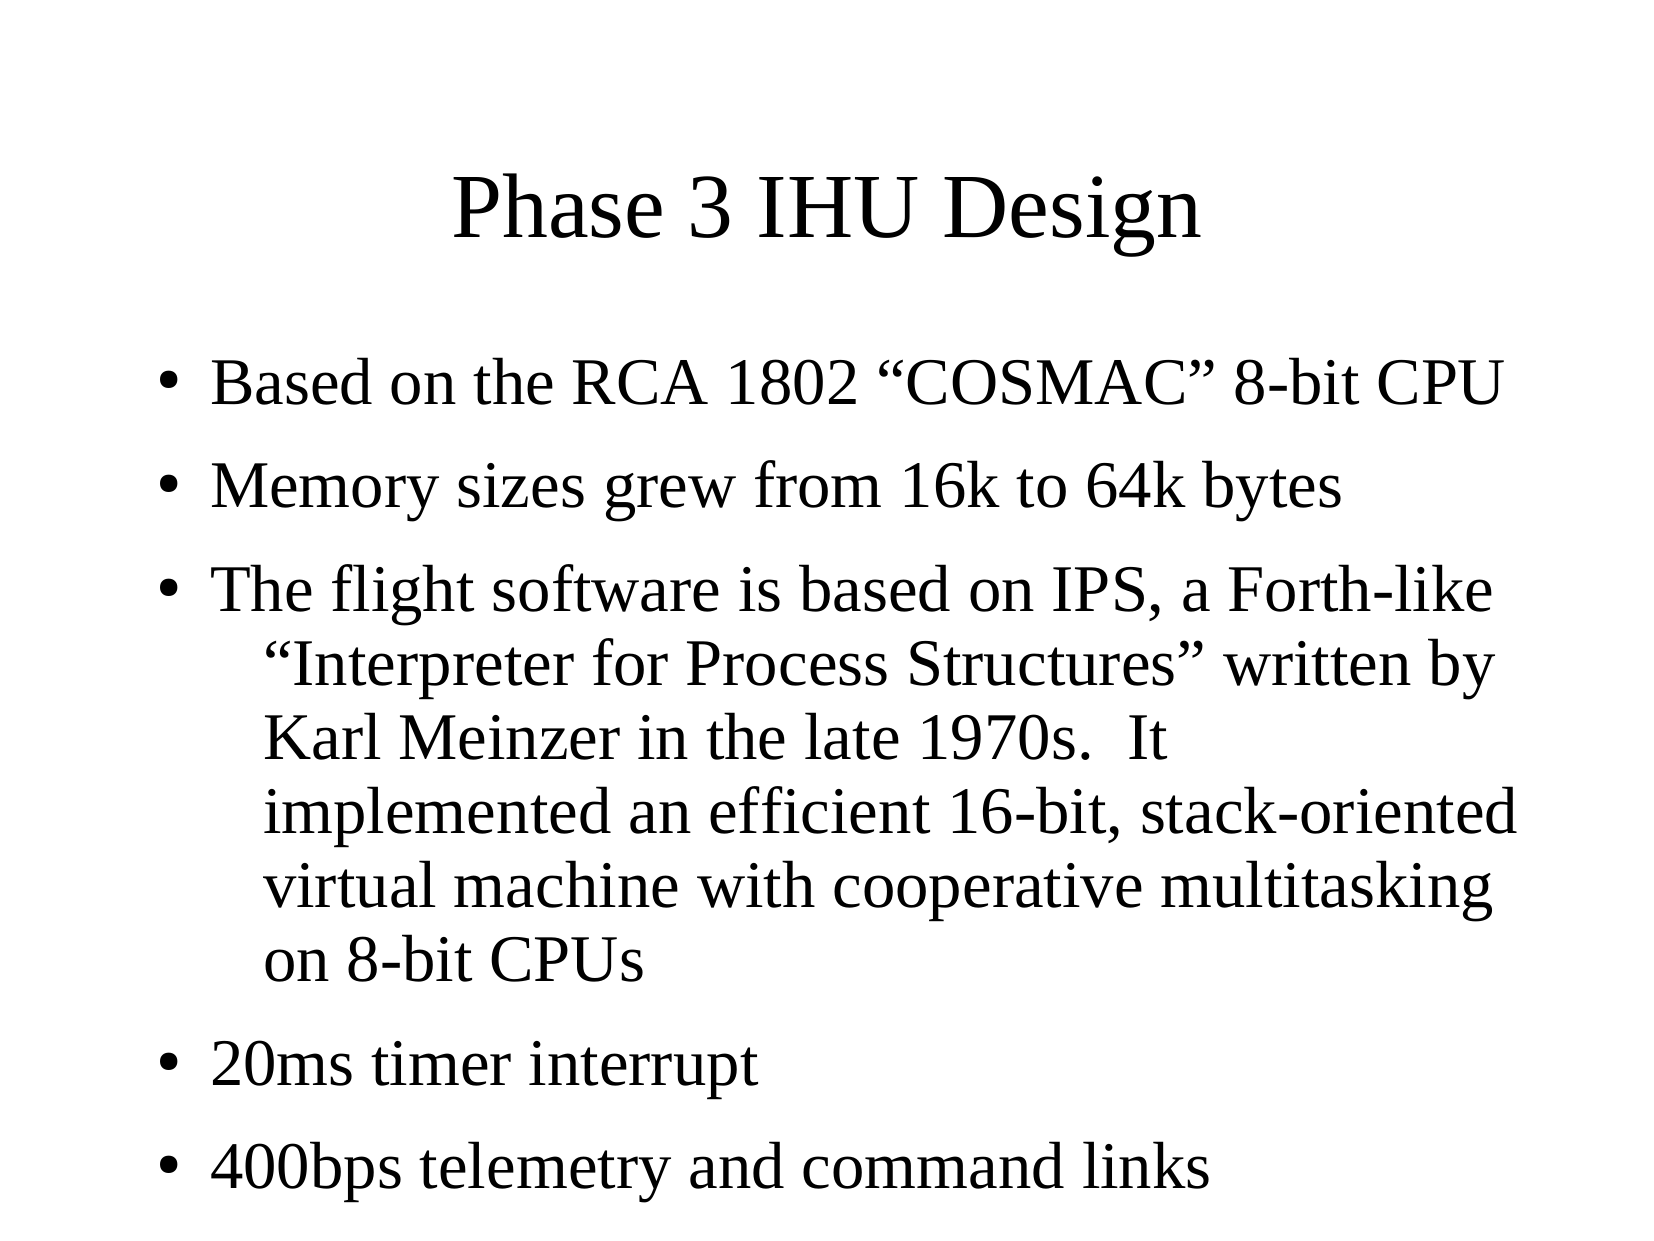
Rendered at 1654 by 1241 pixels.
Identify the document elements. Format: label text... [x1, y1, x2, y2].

list Based on the RCA 1802 “COSMAC” 8-bit CPU Memory sizes grew from 16k to 64k bytes The flight software is based on IPS, a Forth-like “Interpreter for Process Structures” written by Karl Meinzer in the late 1970s. It implemented an efficient 16-bit, stack-oriented virtual machine with cooperative multitasking on 8-bit CPUs 20ms timer interrupt 400bps telemetry and command links [121, 344, 1534, 1130]
title Phase 3 IHU Design [121, 102, 1534, 311]
